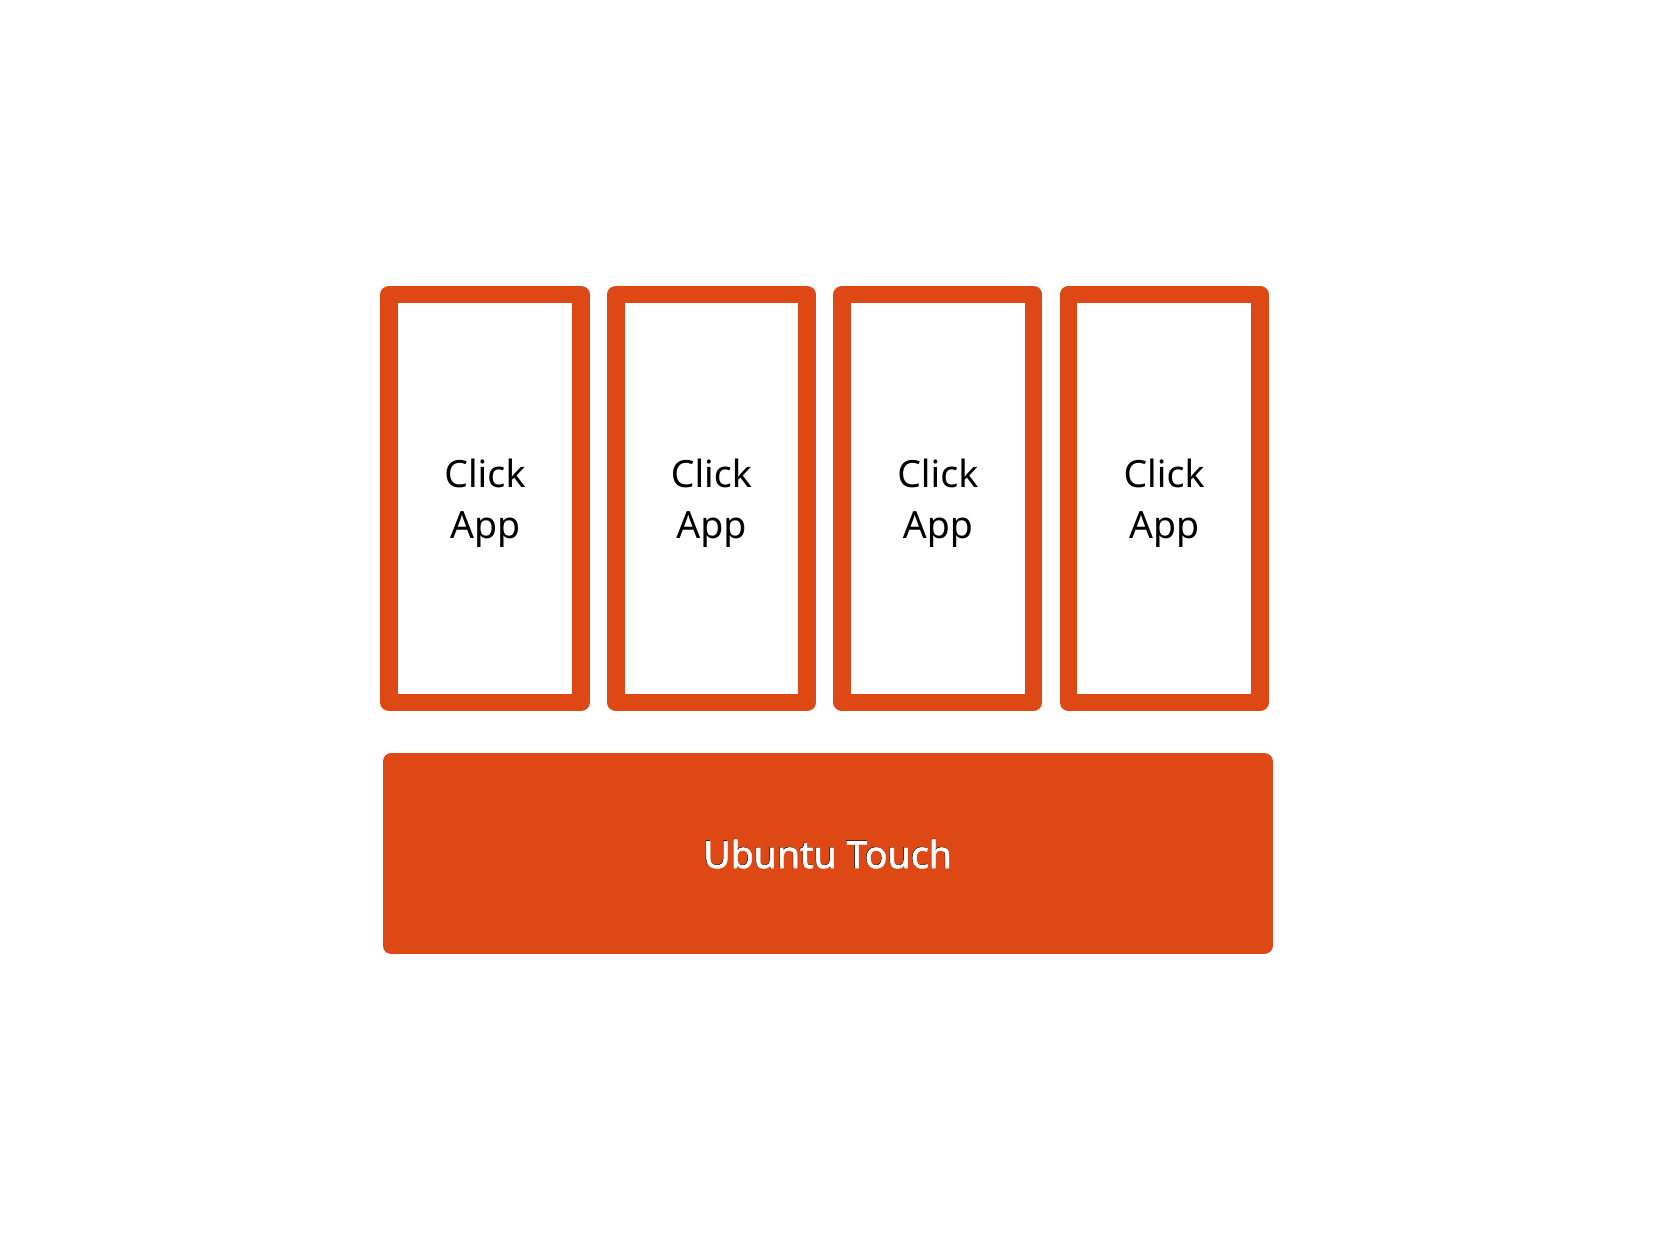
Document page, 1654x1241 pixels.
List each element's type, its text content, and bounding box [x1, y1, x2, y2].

text_box Click App [1068, 294, 1260, 703]
text_box Click App [842, 294, 1034, 703]
text_box Ubuntu Touch [391, 761, 1265, 946]
text_box Click App [615, 294, 808, 703]
text_box Click App [389, 294, 581, 703]
